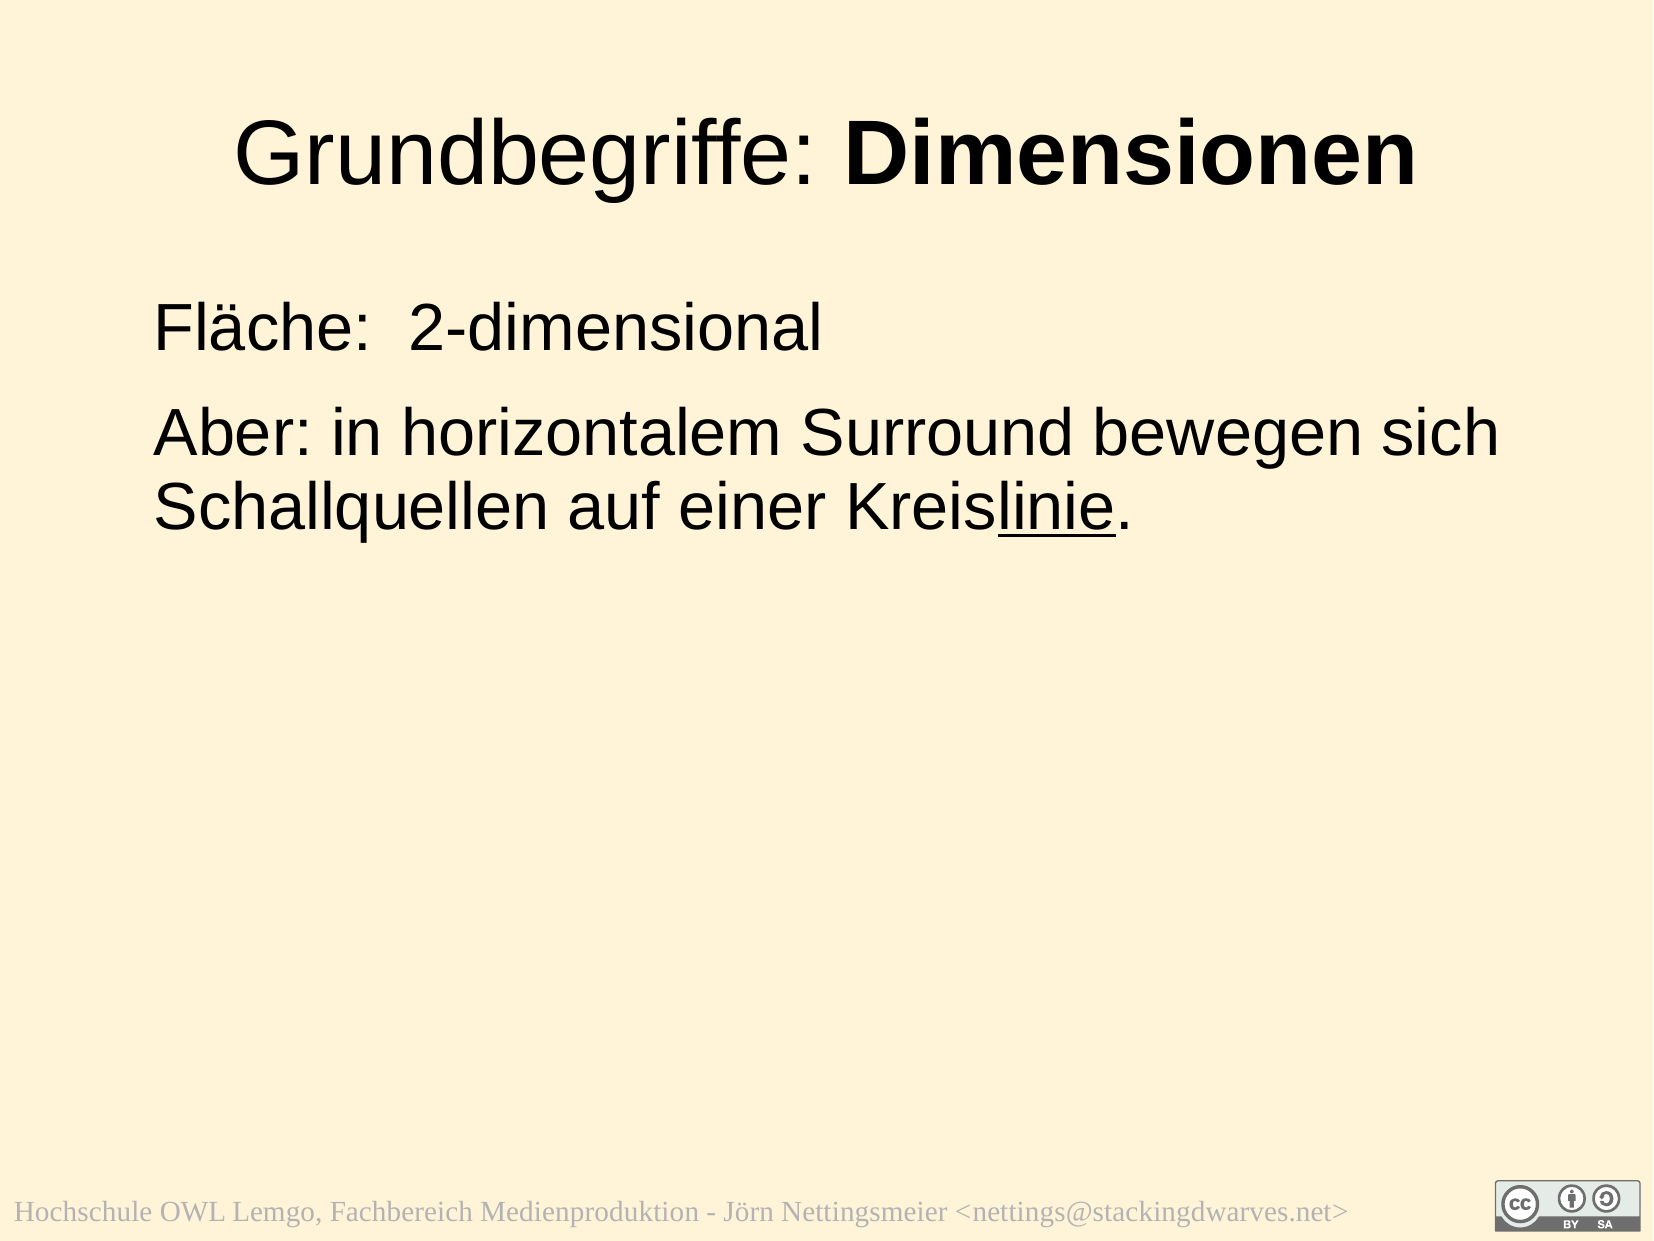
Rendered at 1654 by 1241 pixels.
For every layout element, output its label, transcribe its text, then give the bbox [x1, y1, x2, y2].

list Fläche: 2-dimensional Aber: in horizontalem Surround bewegen sich Schallquellen auf einer Kreislinie. [82, 290, 1571, 1201]
title Grundbegriffe: Dimensionen [82, 49, 1571, 257]
